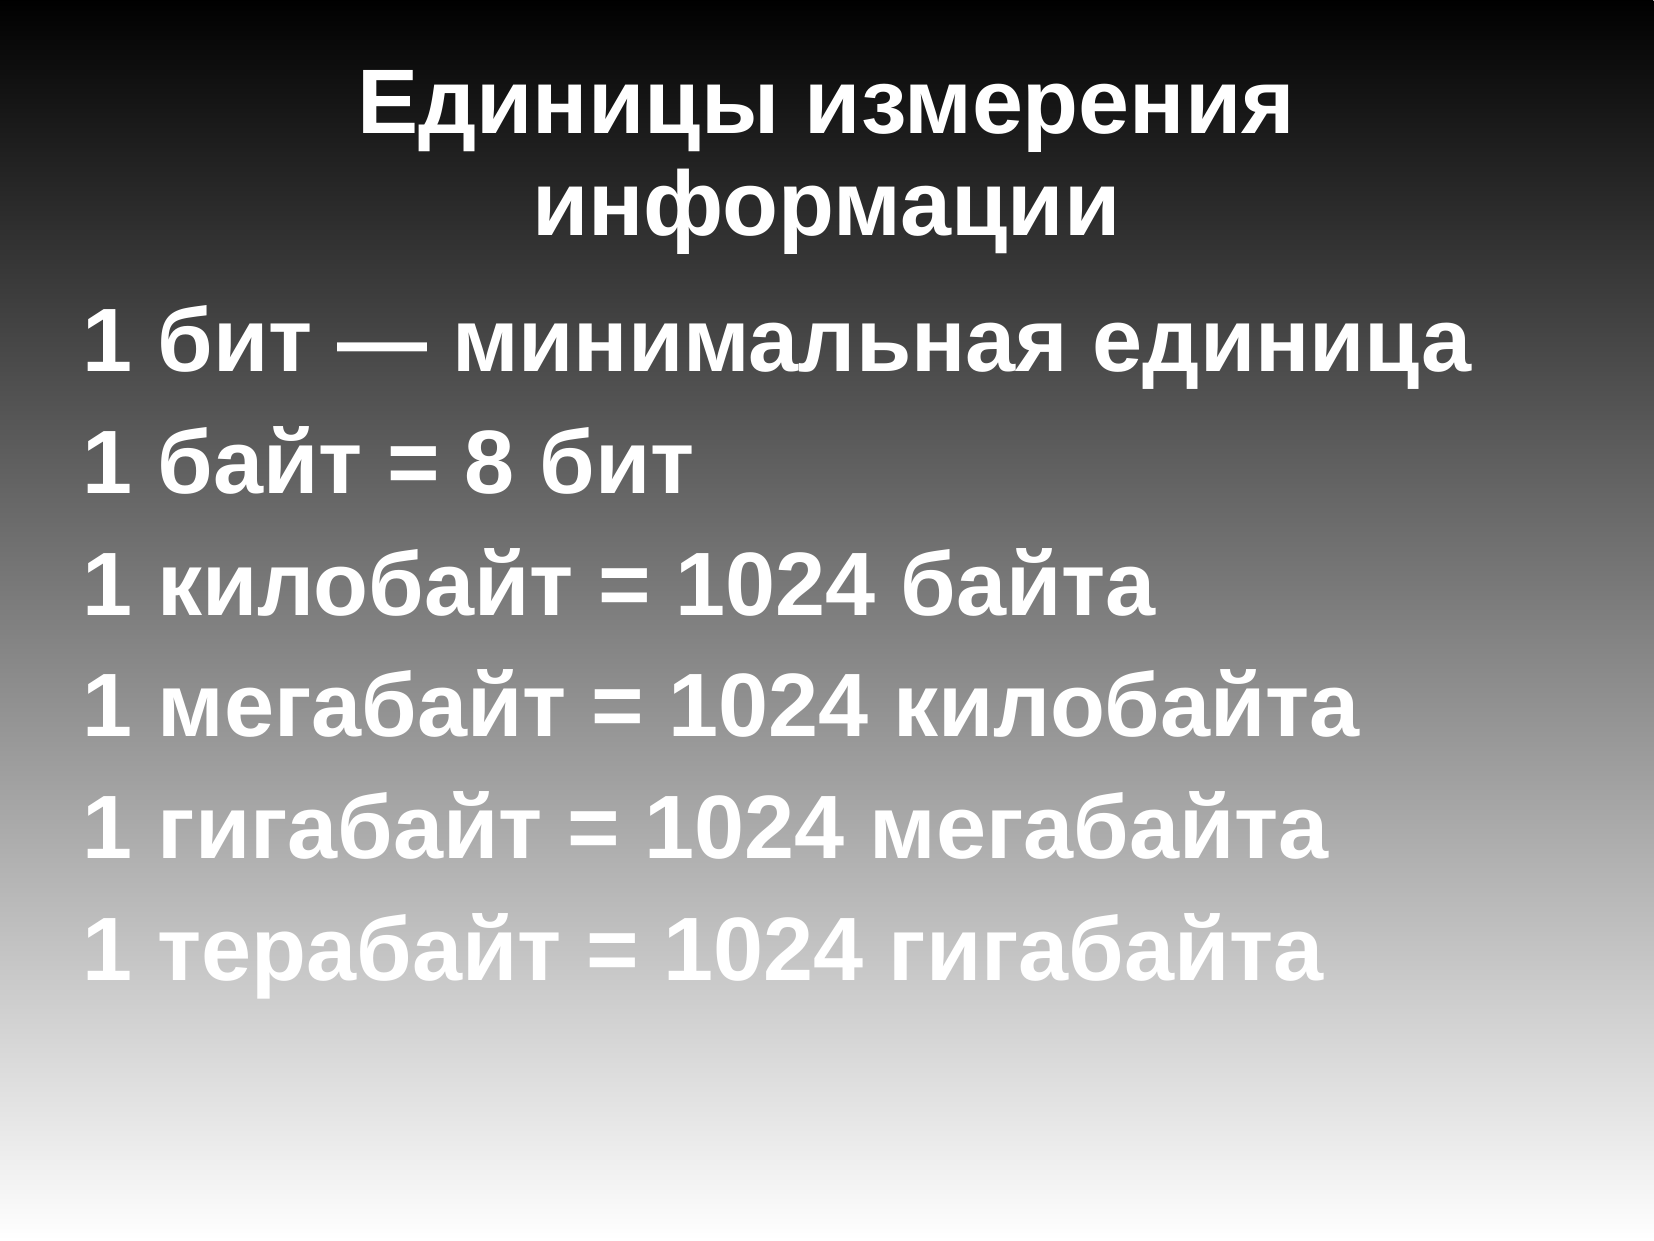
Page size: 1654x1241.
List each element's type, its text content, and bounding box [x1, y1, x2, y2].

title Единицы измерения информации [82, 49, 1571, 257]
list 1 бит — минимальная единица 1 байт = 8 бит 1 килобайт = 1024 байта 1 мегабайт = 1024 килобайта 1 гигабайт = 1024 мегабайта 1 терабайт = 1024 гигабайта [82, 290, 1538, 1010]
